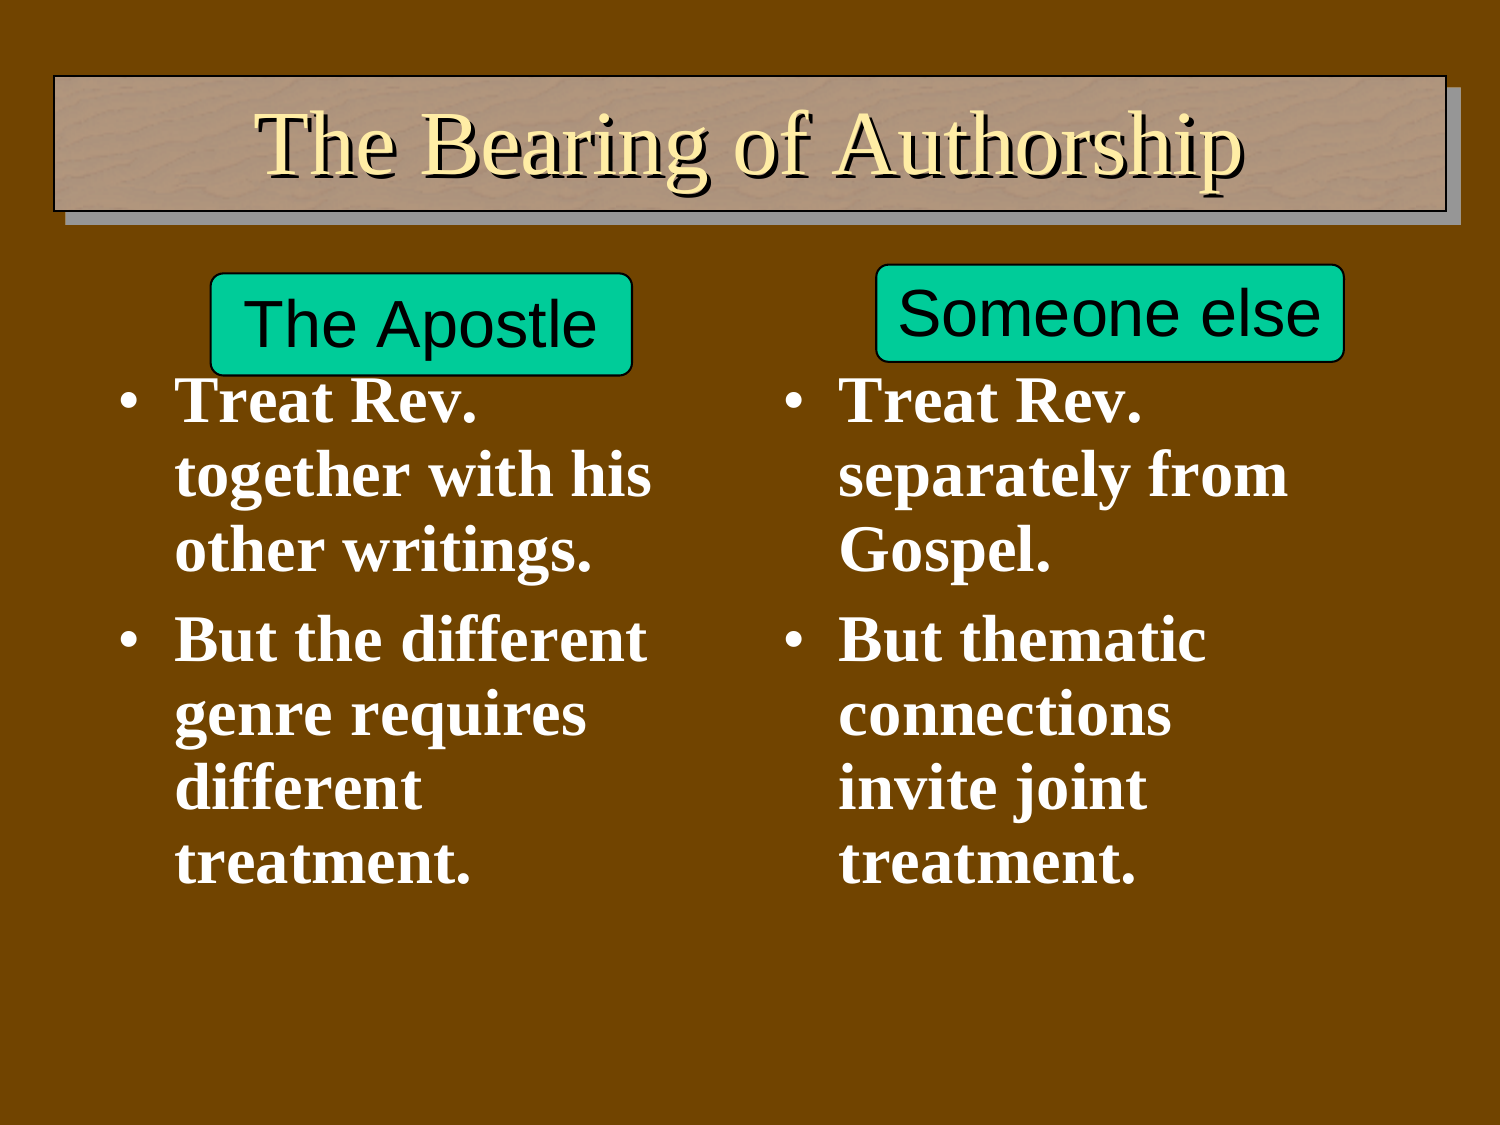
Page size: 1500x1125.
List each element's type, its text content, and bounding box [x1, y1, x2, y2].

text_box Someone else [876, 264, 1344, 362]
list Treat Rev. together with his other writings. But the different genre requires different treatment. [102, 355, 745, 1051]
text_box The Apostle [210, 273, 633, 376]
title The Bearing of Authorship [65, 85, 1435, 203]
picture [55, 77, 1445, 210]
list Treat Rev. separately from Gospel. But thematic connections invite joint treatment. [767, 355, 1351, 1051]
